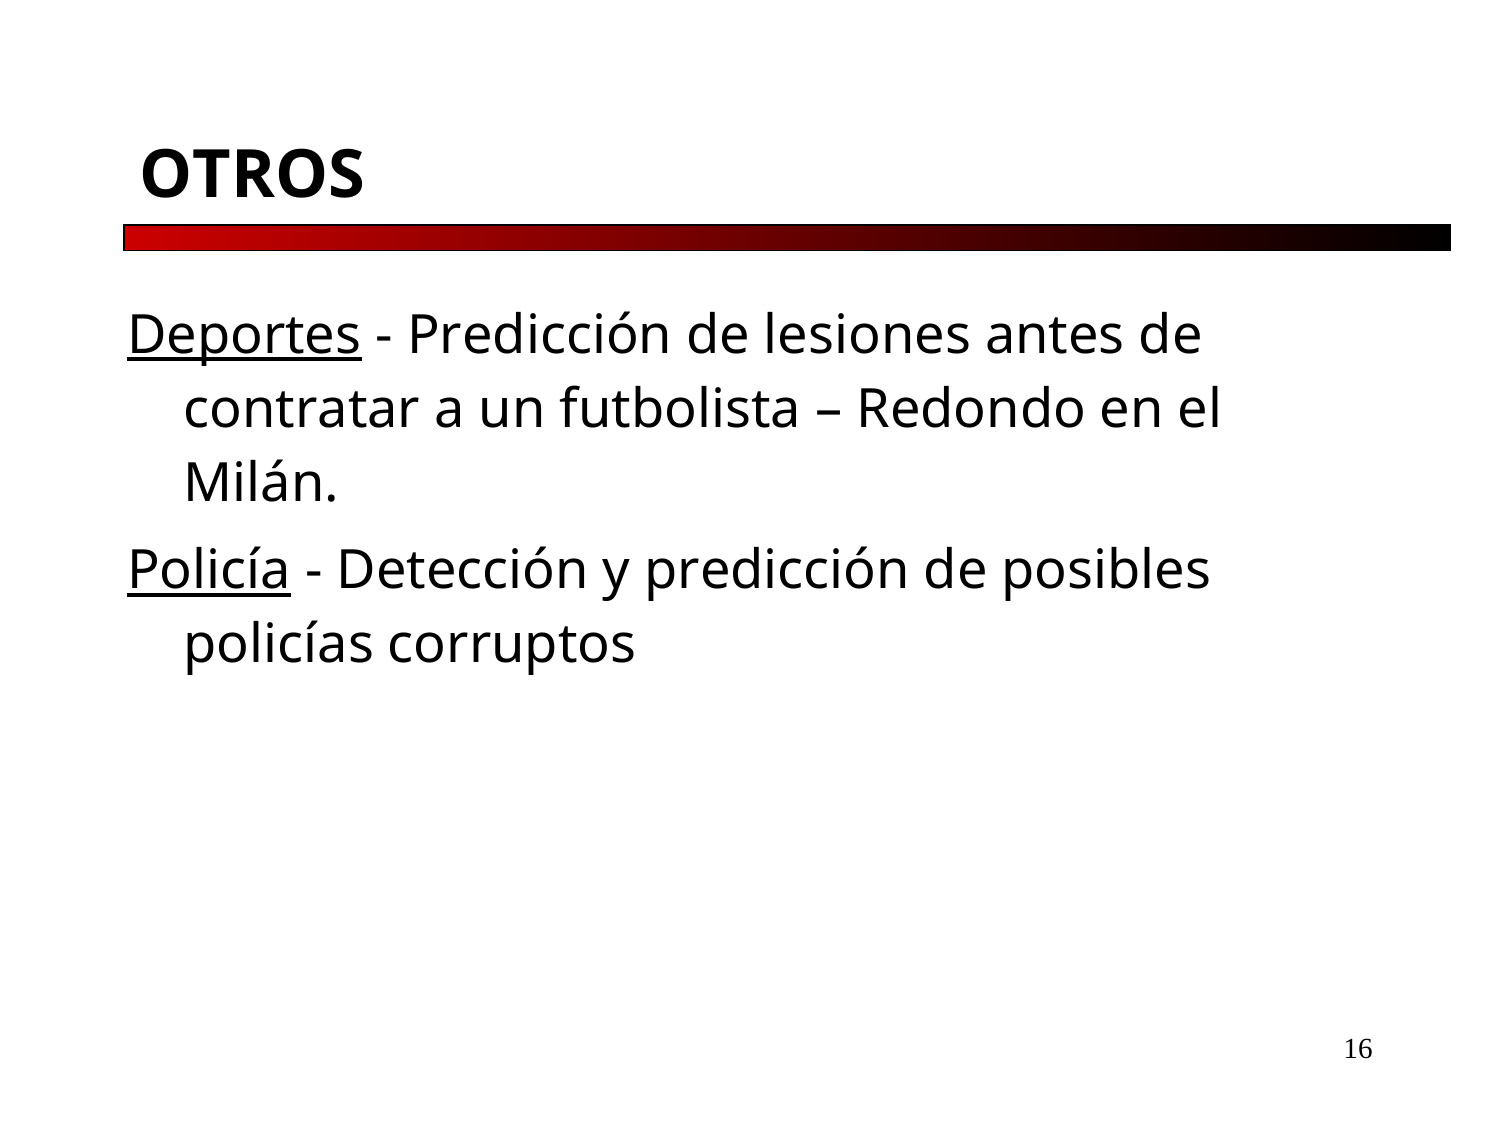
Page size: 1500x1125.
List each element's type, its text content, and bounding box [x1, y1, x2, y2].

title OTROS [125, 62, 1401, 225]
list Deportes - Predicción de lesiones antes de contratar a un futbolista – Redondo en el Milán. Policía - Detección y predicción de posibles policías corruptos [112, 287, 1388, 1088]
